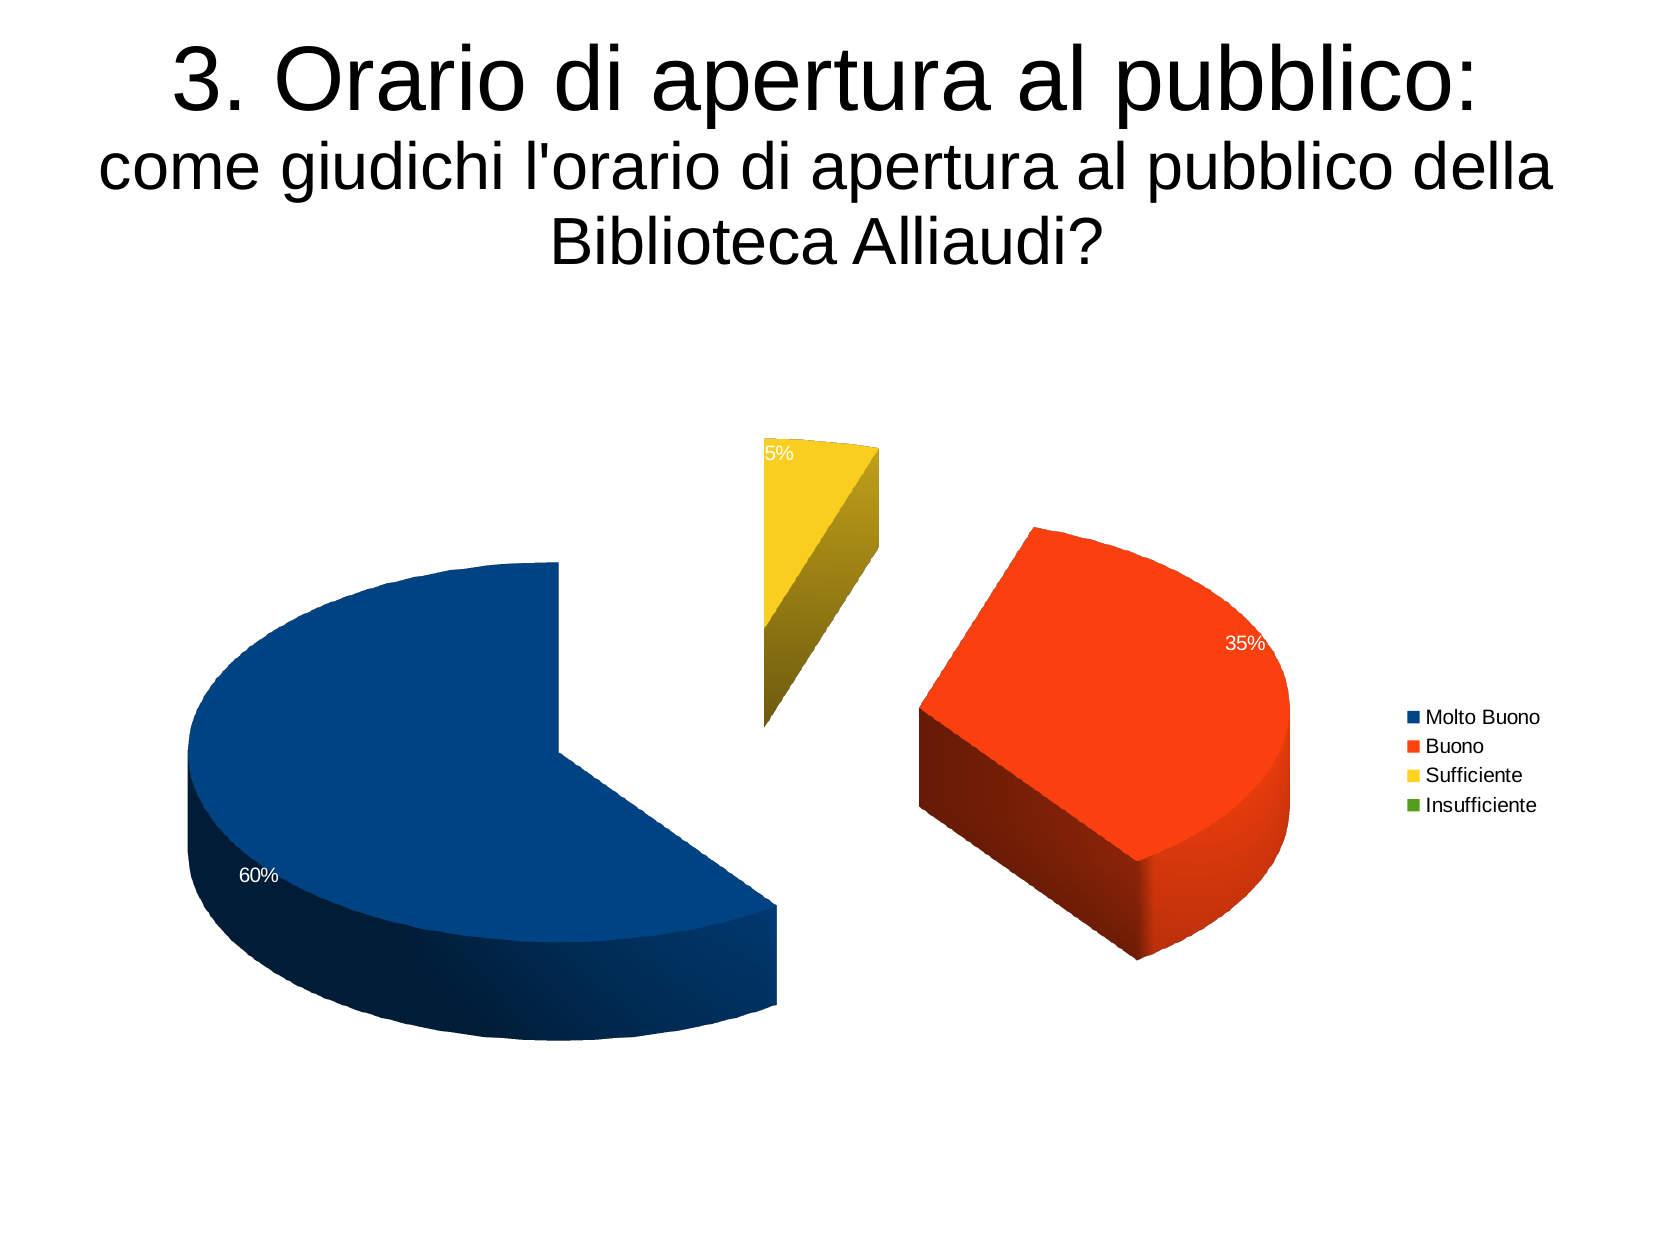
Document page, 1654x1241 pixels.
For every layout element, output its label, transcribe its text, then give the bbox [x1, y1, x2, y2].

chart [70, 401, 1560, 1121]
title 3. Orario di apertura al pubblico: come giudichi l'orario di apertura al pubblico della Biblioteca Alliaudi? [82, 26, 1571, 280]
